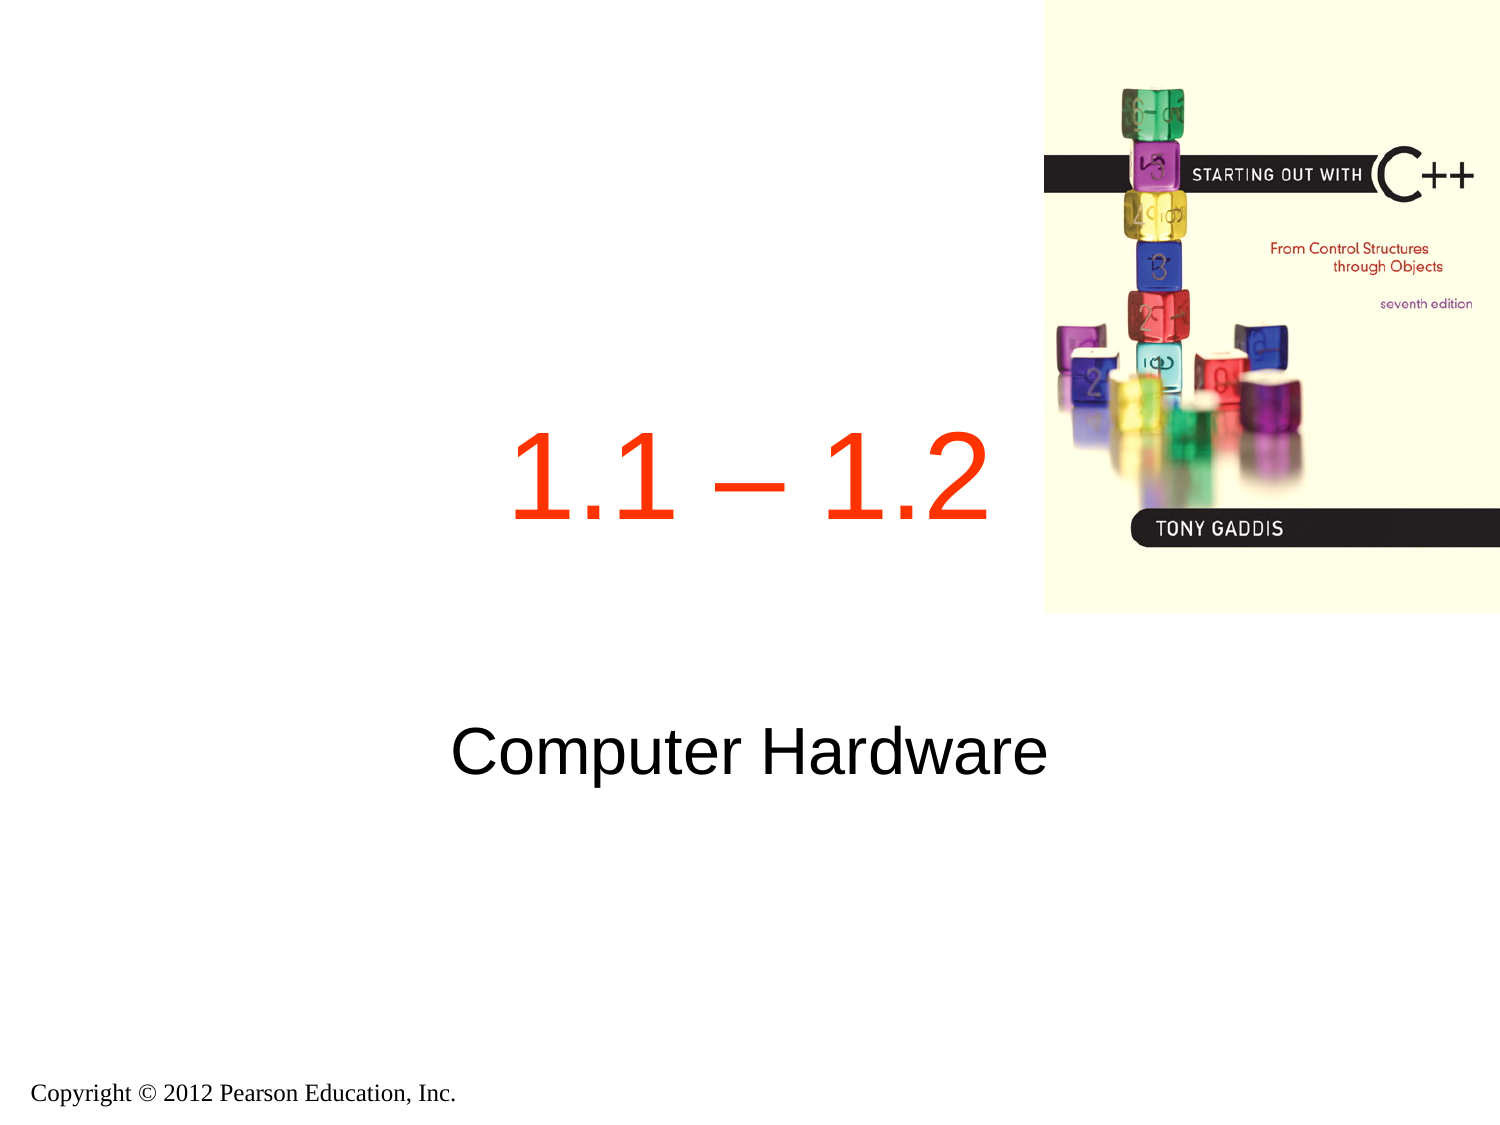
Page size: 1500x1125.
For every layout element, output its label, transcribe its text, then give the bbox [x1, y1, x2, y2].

text_box 1.1 – 1.2 [300, 349, 1201, 591]
text_box Computer Hardware [225, 699, 1276, 988]
picture [1044, 0, 1500, 613]
